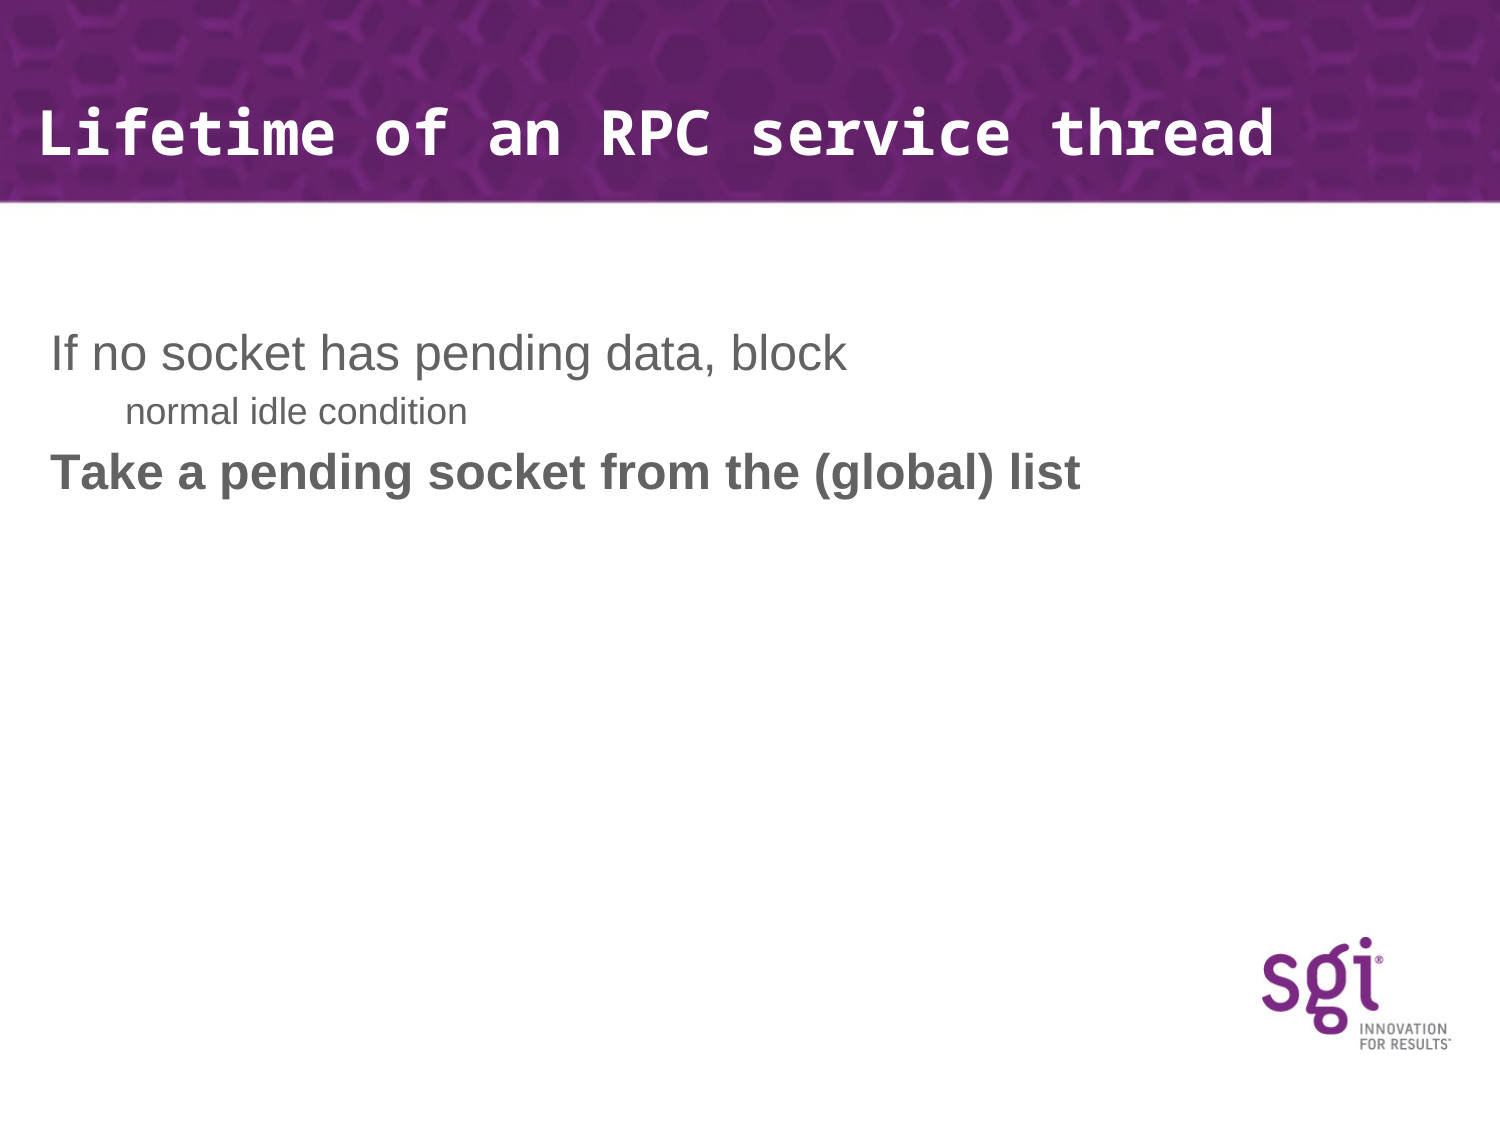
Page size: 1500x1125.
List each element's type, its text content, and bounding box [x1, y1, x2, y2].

title Lifetime of an RPC service thread [37, 37, 1313, 226]
picture [0, 0, 1500, 1050]
list If no socket has pending data, block normal idle condition Take a pending socket from the (global) list [50, 324, 1326, 848]
